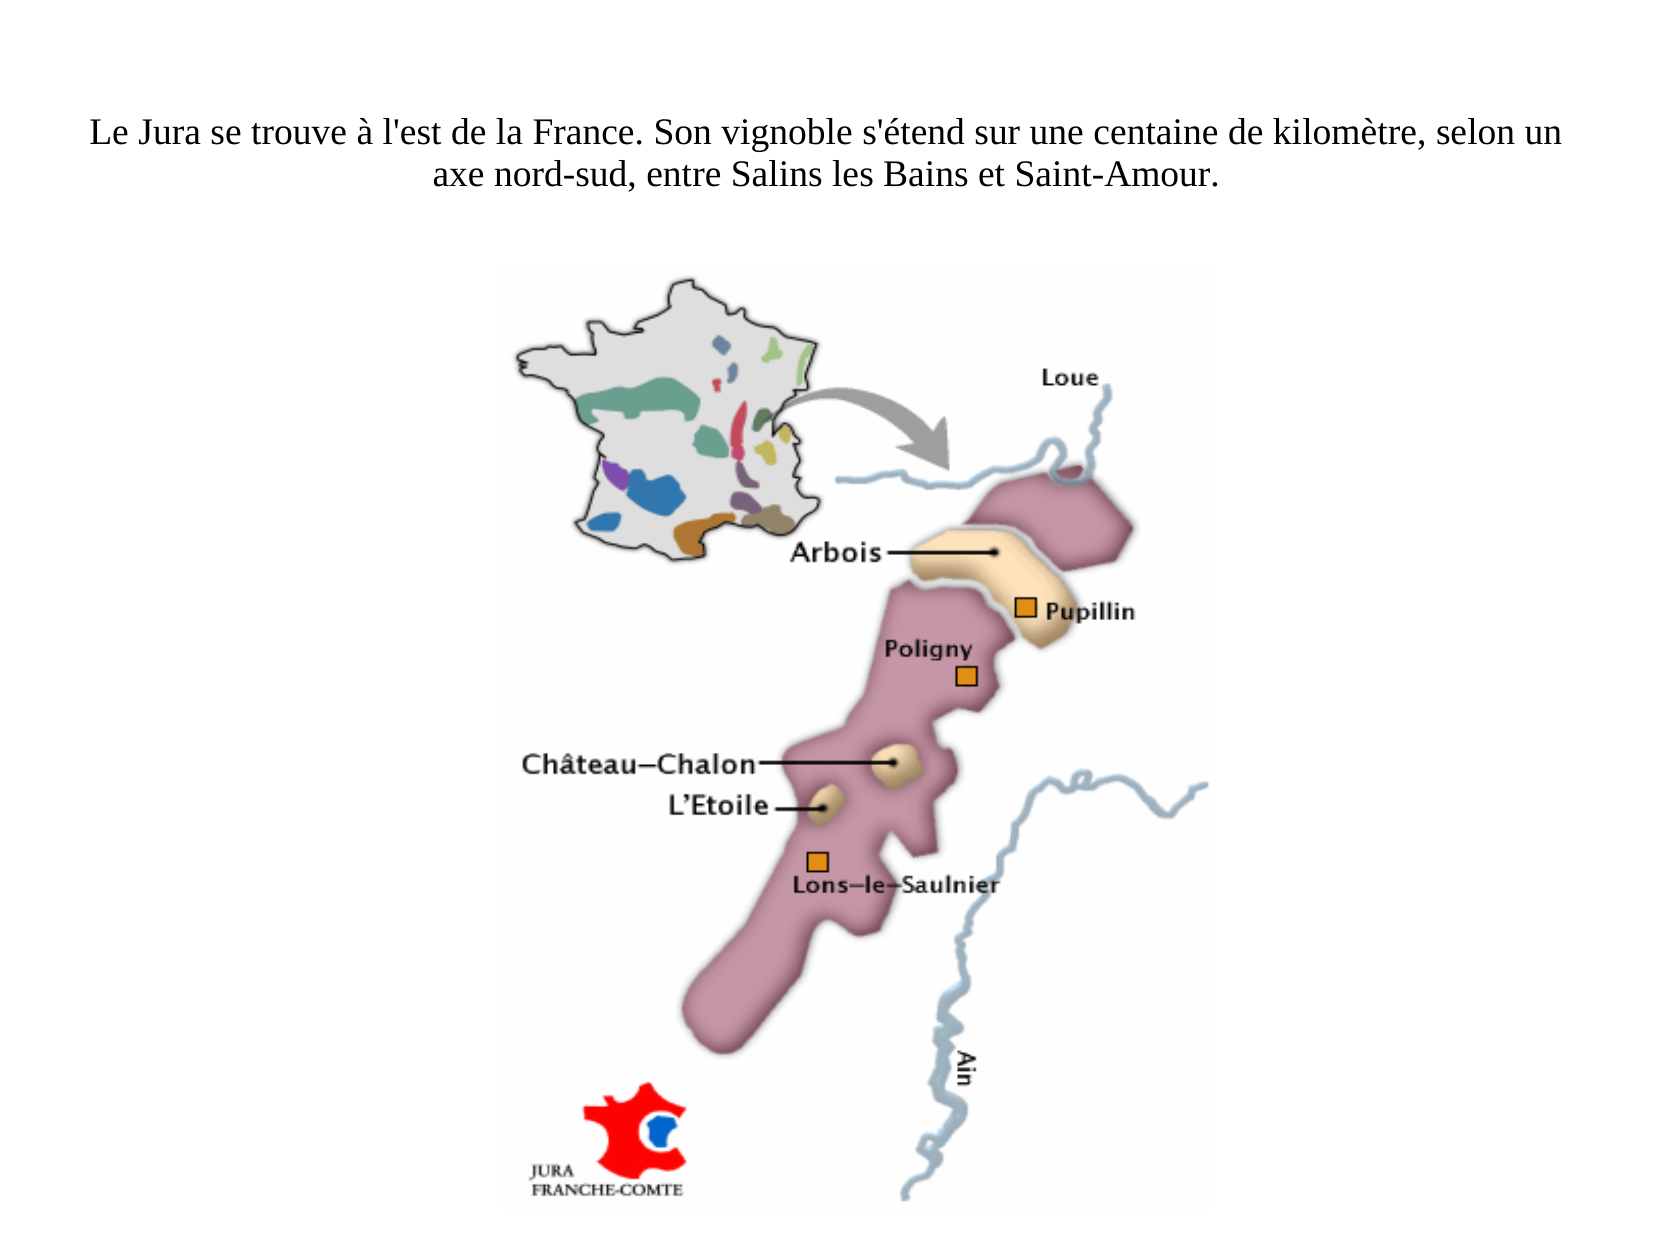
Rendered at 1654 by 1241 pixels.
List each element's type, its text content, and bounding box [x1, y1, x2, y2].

picture [501, 265, 1211, 1211]
title Le Jura se trouve à l'est de la France. Son vignoble s'étend sur une centaine de kilomètre, selon un axe nord-sud, entre Salins les Bains et Saint-Amour. [82, 49, 1571, 257]
